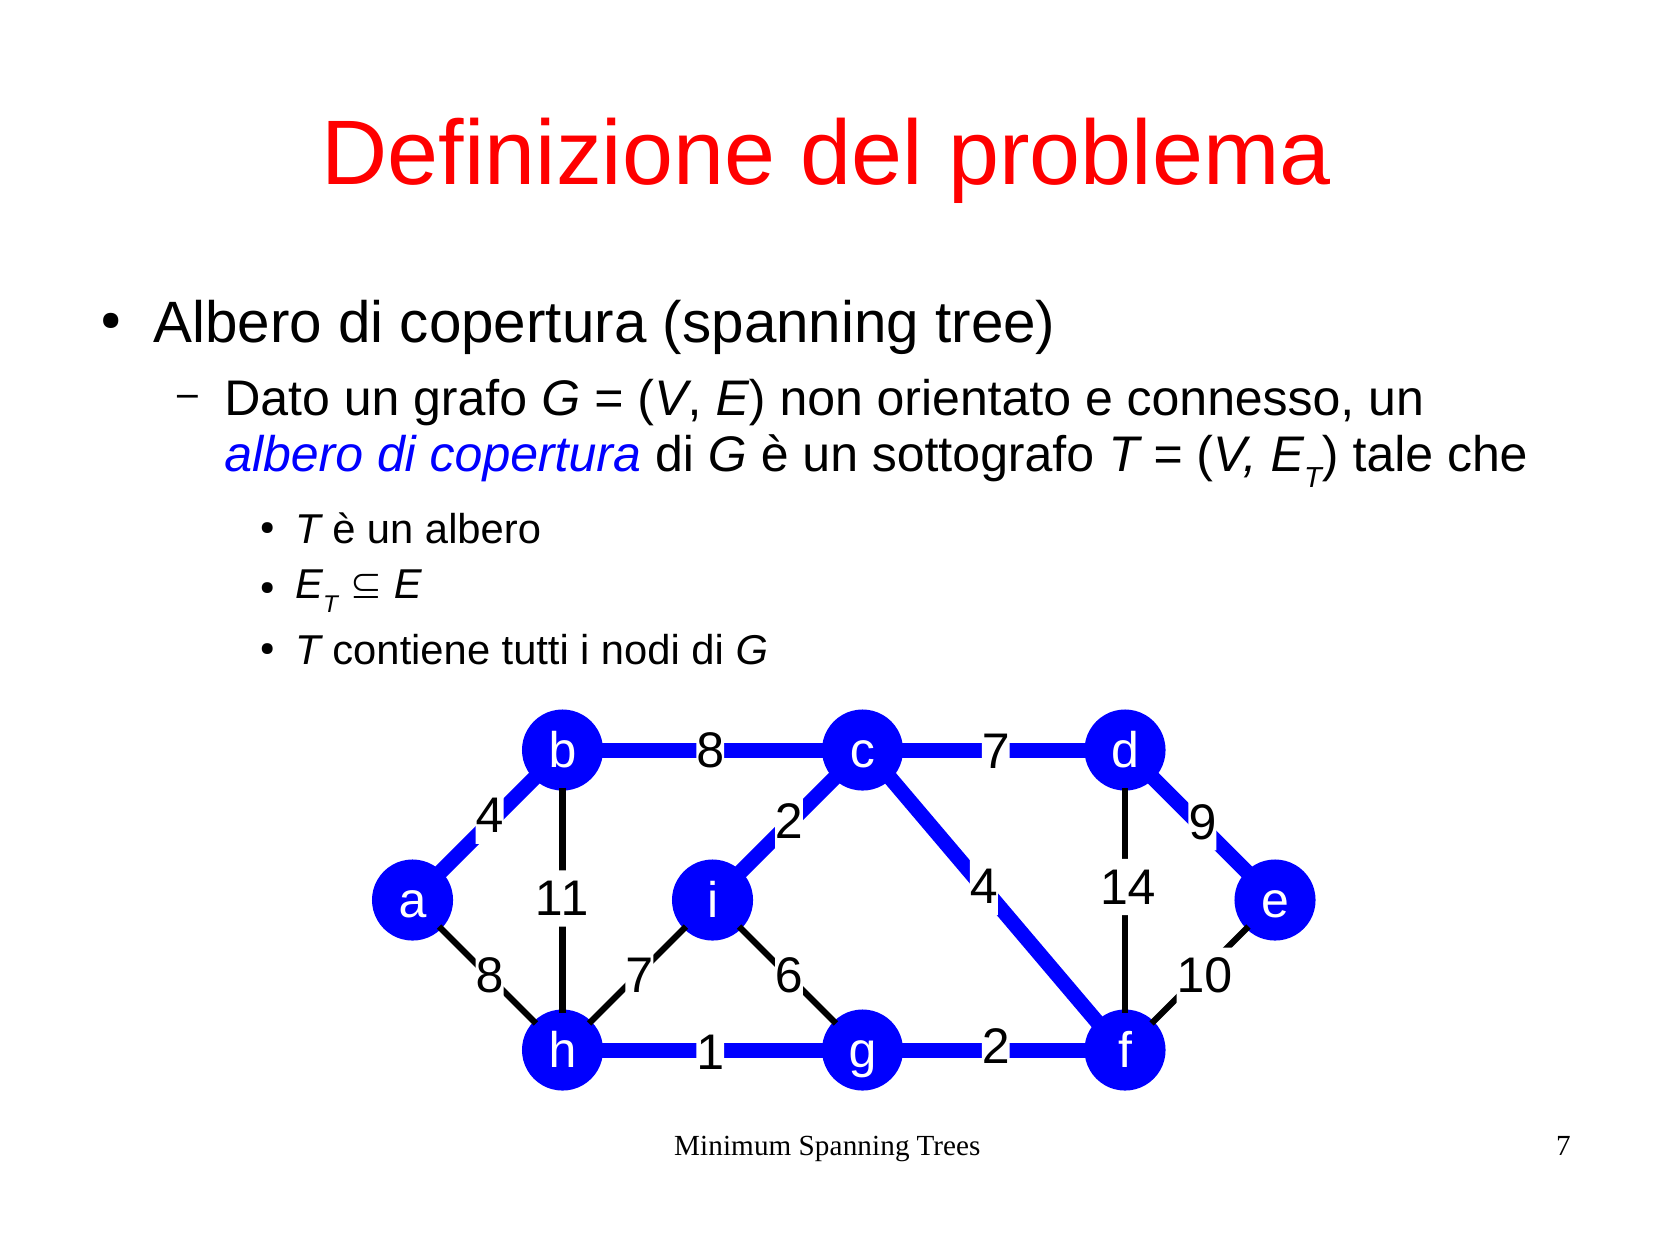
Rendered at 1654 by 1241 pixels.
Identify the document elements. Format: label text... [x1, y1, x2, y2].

text_box 1 [696, 1023, 725, 1081]
text_box 4 [969, 858, 998, 916]
text_box 2 [981, 1018, 1010, 1075]
text_box 8 [696, 722, 725, 779]
text_box 11 [534, 870, 595, 927]
text_box b [525, 712, 600, 788]
text_box 7 [981, 723, 1010, 780]
text_box h [525, 1012, 600, 1088]
text_box 6 [775, 947, 803, 1004]
text_box e [1237, 862, 1313, 938]
text_box a [375, 862, 451, 938]
text_box 7 [625, 947, 654, 1004]
text_box 14 [1099, 858, 1156, 916]
text_box c [825, 712, 900, 788]
text_box g [825, 1012, 900, 1088]
text_box 4 [475, 787, 504, 844]
text_box d [1088, 712, 1163, 788]
text_box f [1088, 1012, 1163, 1088]
list Albero di copertura (spanning tree) Dato un grafo G = (V, E) non orientato e connesso, un albero di copertura di G è un sottografo T = (V, ET) tale che T è un albero ET  E T contiene tutti i nodi di G [82, 290, 1571, 1109]
text_box 10 [1176, 947, 1233, 1004]
title Definizione del problema [82, 49, 1571, 257]
text_box 9 [1188, 793, 1217, 851]
text_box i [675, 862, 751, 938]
text_box 8 [475, 947, 504, 1004]
text_box 2 [775, 793, 803, 851]
